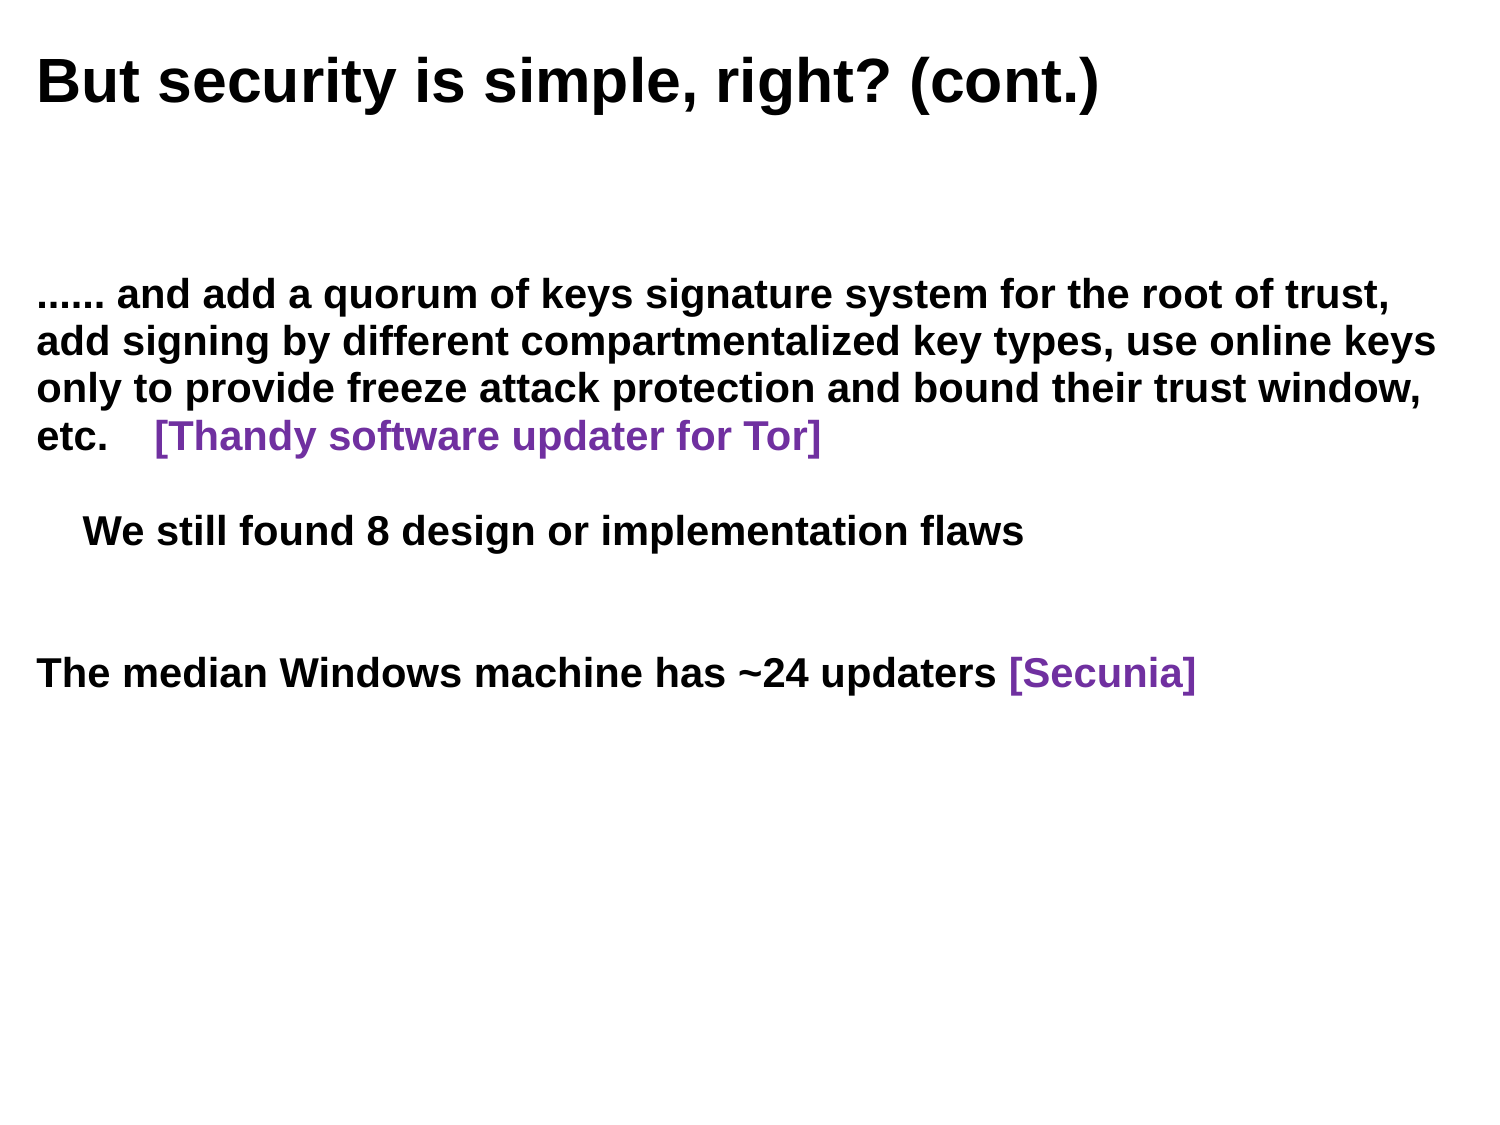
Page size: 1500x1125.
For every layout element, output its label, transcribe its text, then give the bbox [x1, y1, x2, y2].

title But security is simple, right? (cont.) [36, 45, 1464, 180]
list ...... and add a quorum of keys signature system for the root of trust, add signing by different compartmentalized key types, use online keys only to provide freeze attack protection and bound their trust window, etc. [Thandy software updater for Tor] We still found 8 design or implementation flaws The median Windows machine has ~24 updaters [Secunia] [36, 270, 1464, 1080]
